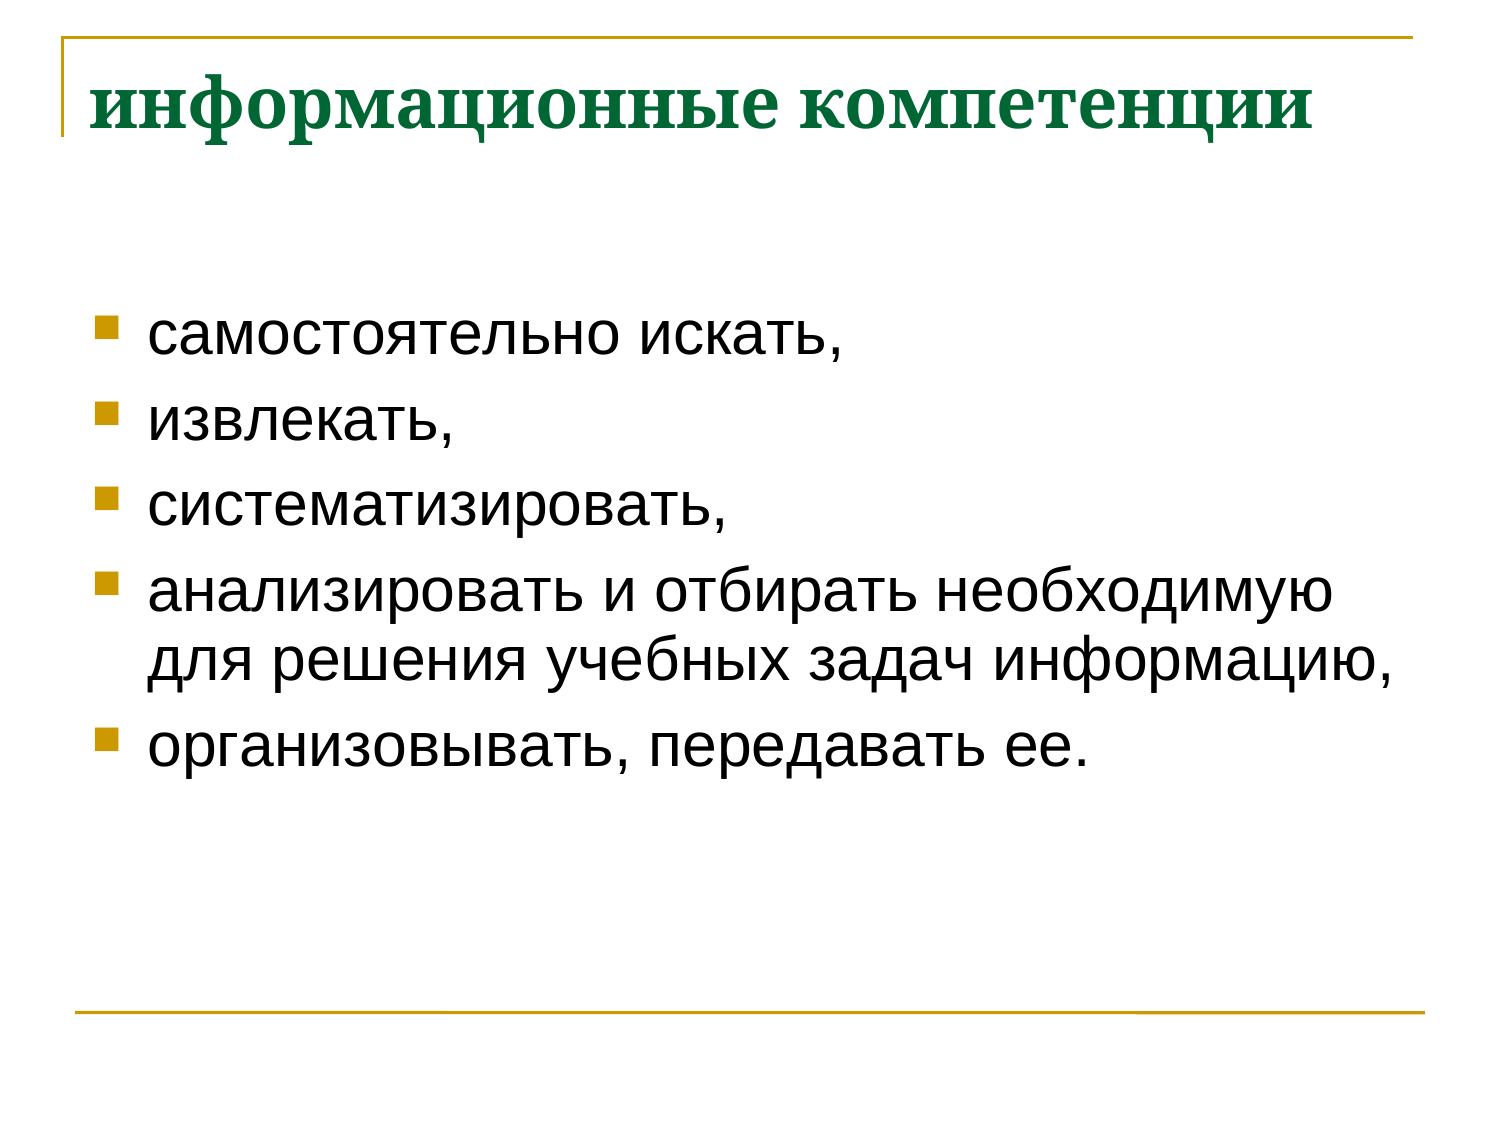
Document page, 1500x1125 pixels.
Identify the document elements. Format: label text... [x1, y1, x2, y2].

title информационные компетенции [75, 45, 1426, 233]
list самостоятельно искать, извлекать, систематизировать, анализировать и отбирать необходимую для решения учебных задач информацию, организовывать, передавать ее. [76, 290, 1427, 909]
